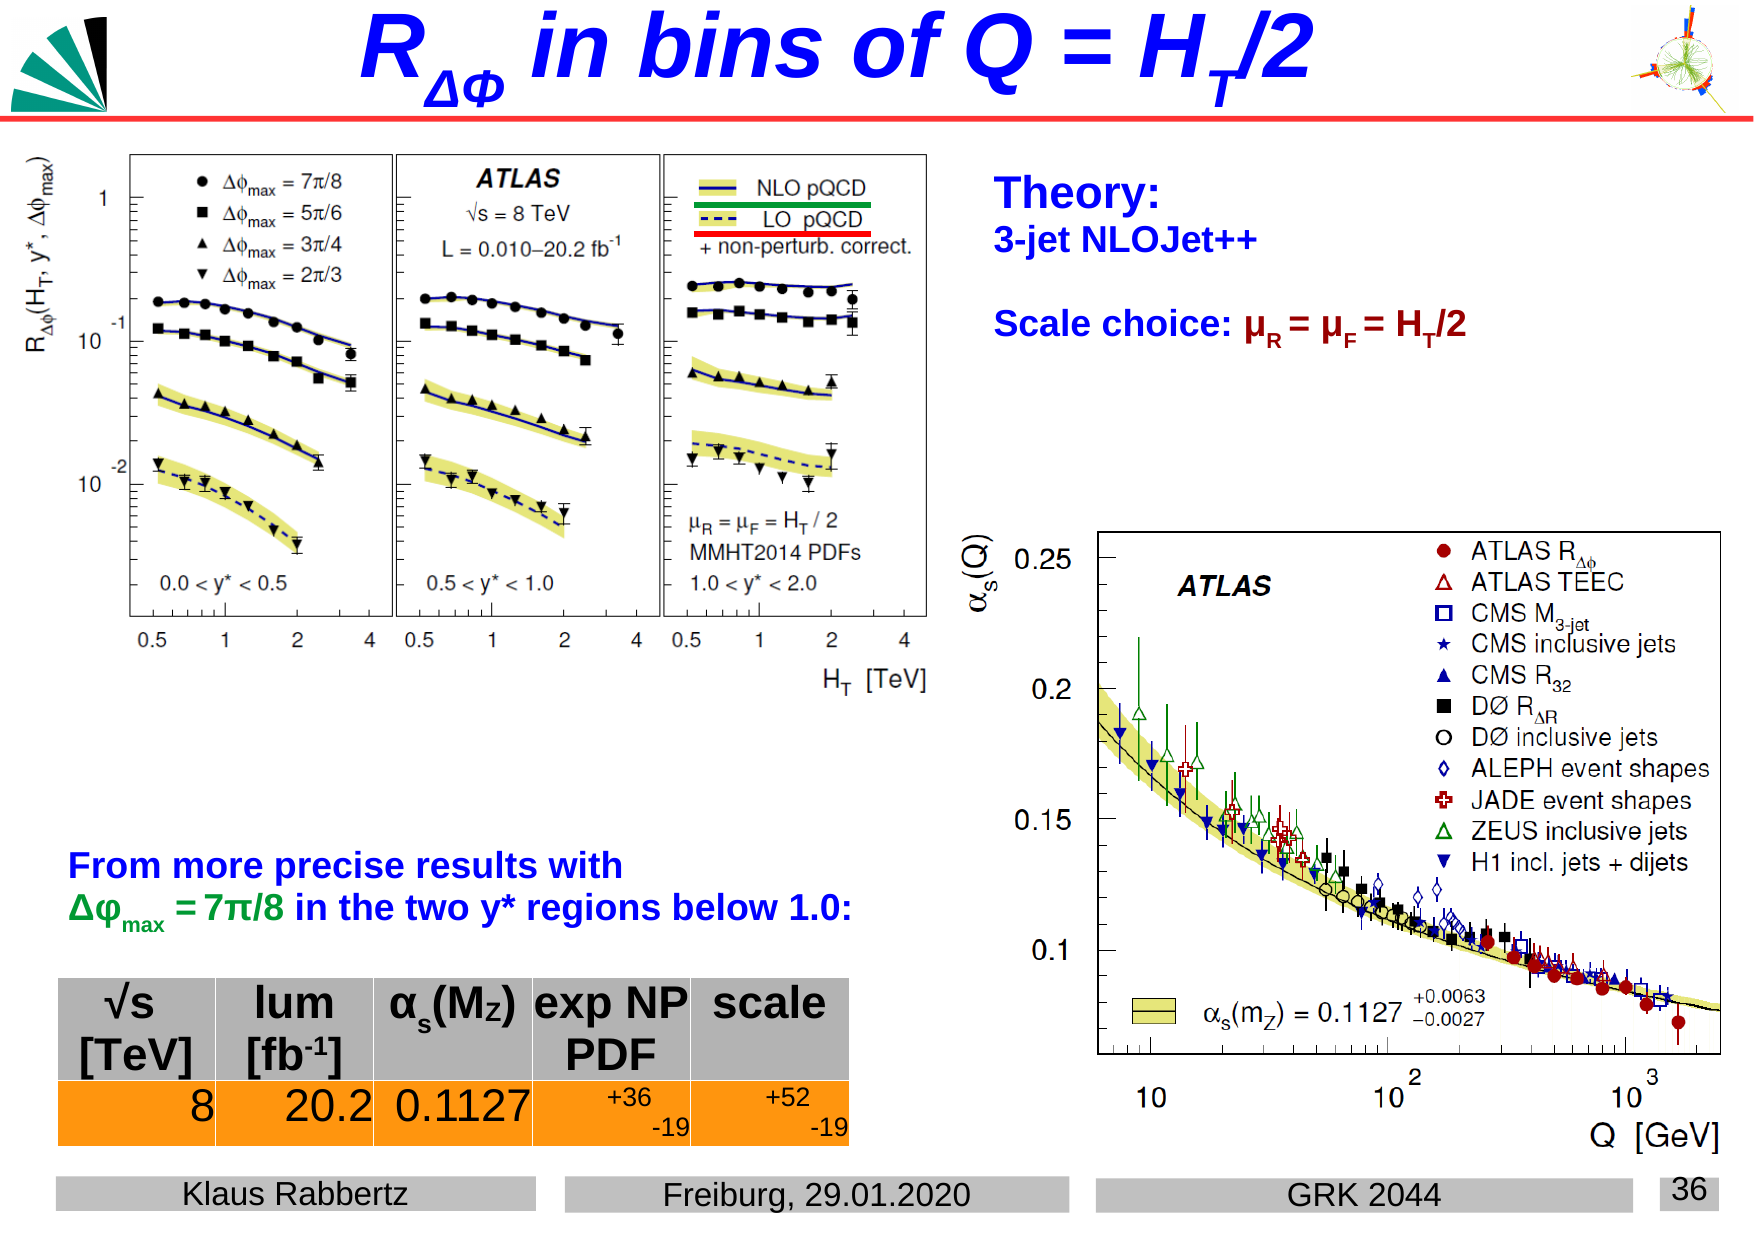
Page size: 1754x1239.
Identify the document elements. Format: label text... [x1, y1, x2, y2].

table_cell 8 [58, 1081, 215, 1146]
picture [11, 17, 107, 113]
table_cell +36-19 [533, 1081, 690, 1146]
picture [1631, 5, 1739, 113]
table_header √s [TeV] [58, 978, 215, 1080]
table_header αs(MZ) [374, 978, 532, 1080]
picture [957, 522, 1727, 1160]
table_header lum [fb-1] [216, 978, 373, 1080]
table_header exp NP PDF [533, 978, 690, 1080]
title RΔΦ in bins of Q = HT/2 [129, 0, 1545, 119]
picture [19, 145, 937, 701]
table_header scale [691, 978, 849, 1080]
table_cell 20.2 [216, 1081, 373, 1146]
table_cell 0.1127 [374, 1081, 532, 1146]
text_box From more precise results with Δφmax = 7π/8 in the two y* regions below 1.0: [56, 838, 959, 944]
table_cell +52-19 [691, 1081, 849, 1146]
text_box Theory: 3-jet NLOJet++ Scale choice: μR = μF = HT/2 [981, 160, 1728, 359]
